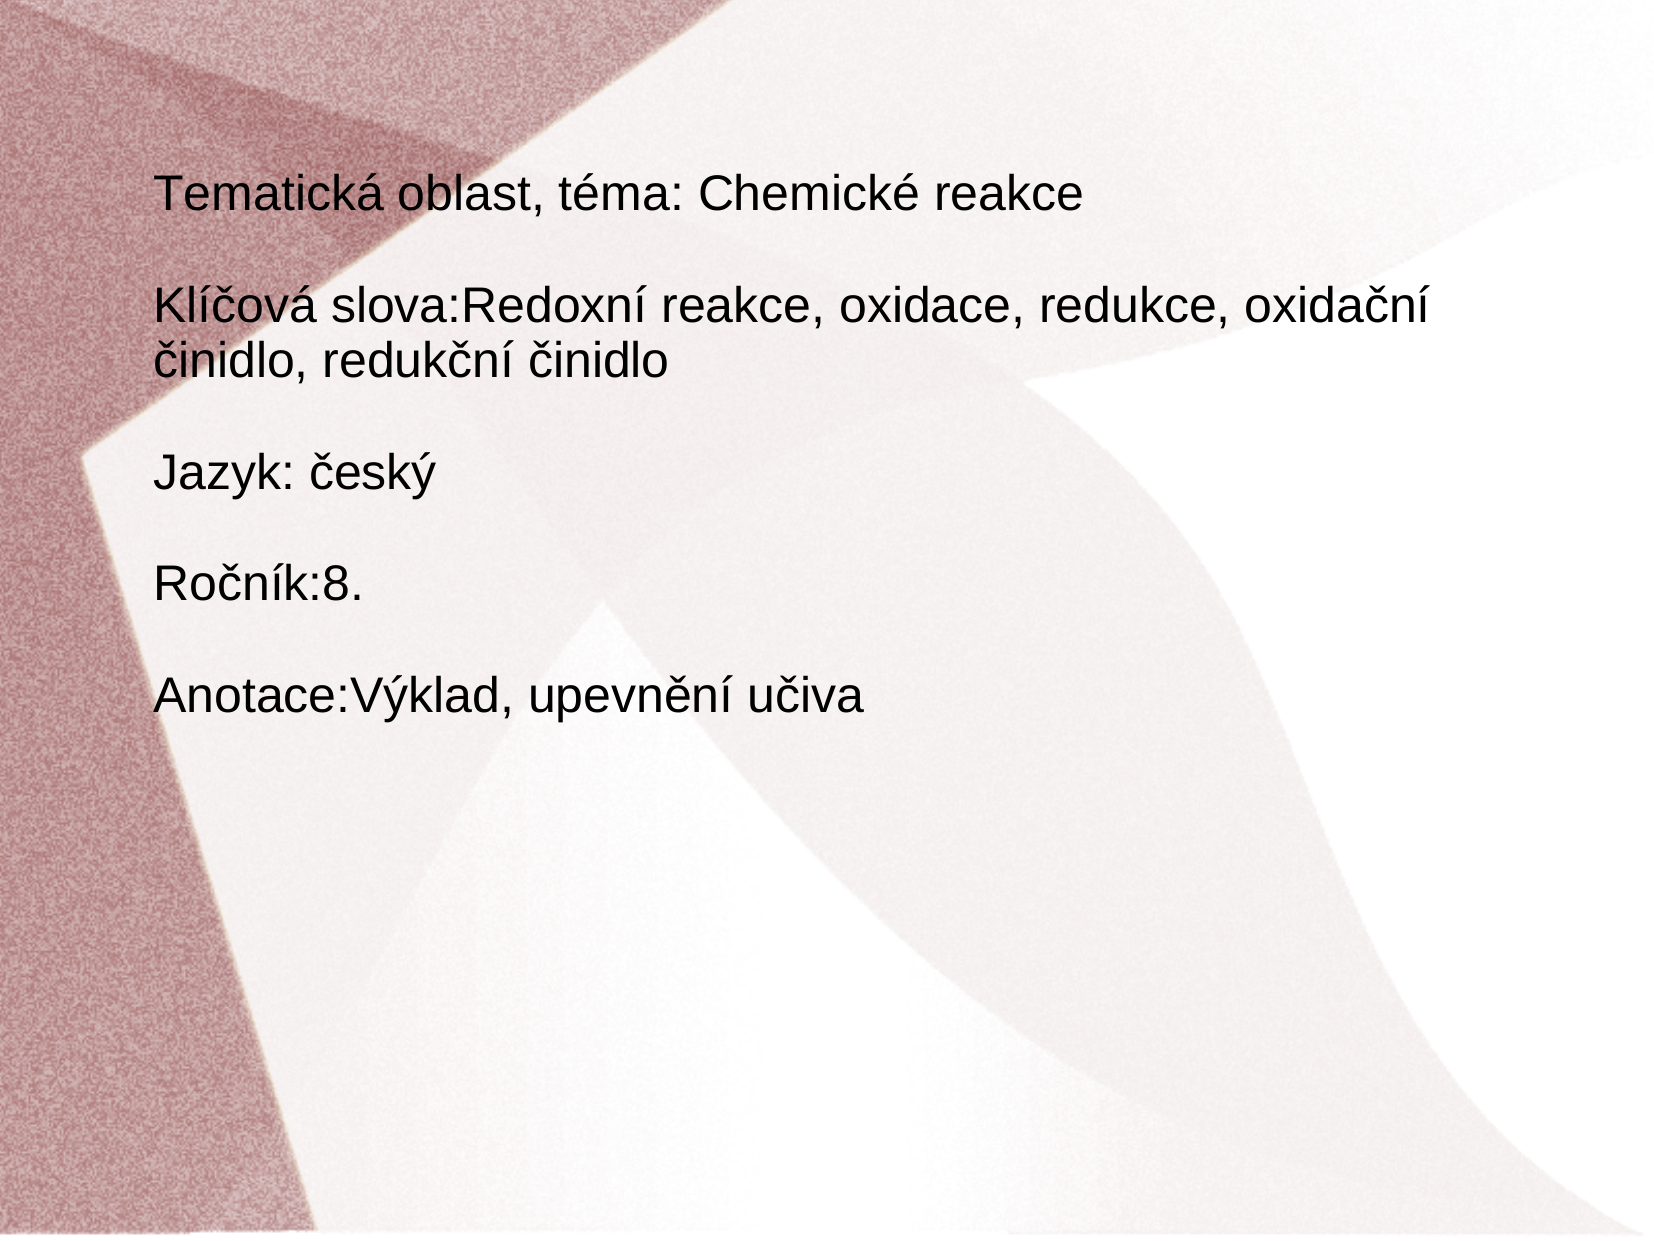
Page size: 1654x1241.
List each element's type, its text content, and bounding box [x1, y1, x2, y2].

list Tematická oblast, téma: Chemické reakce Klíčová slova:Redoxní reakce, oxidace, redukce, oxidační činidlo, redukční činidlo Jazyk: český Ročník:8. Anotace:Výklad, upevnění učiva [82, 165, 1571, 1003]
picture [0, 0, 1654, 1241]
